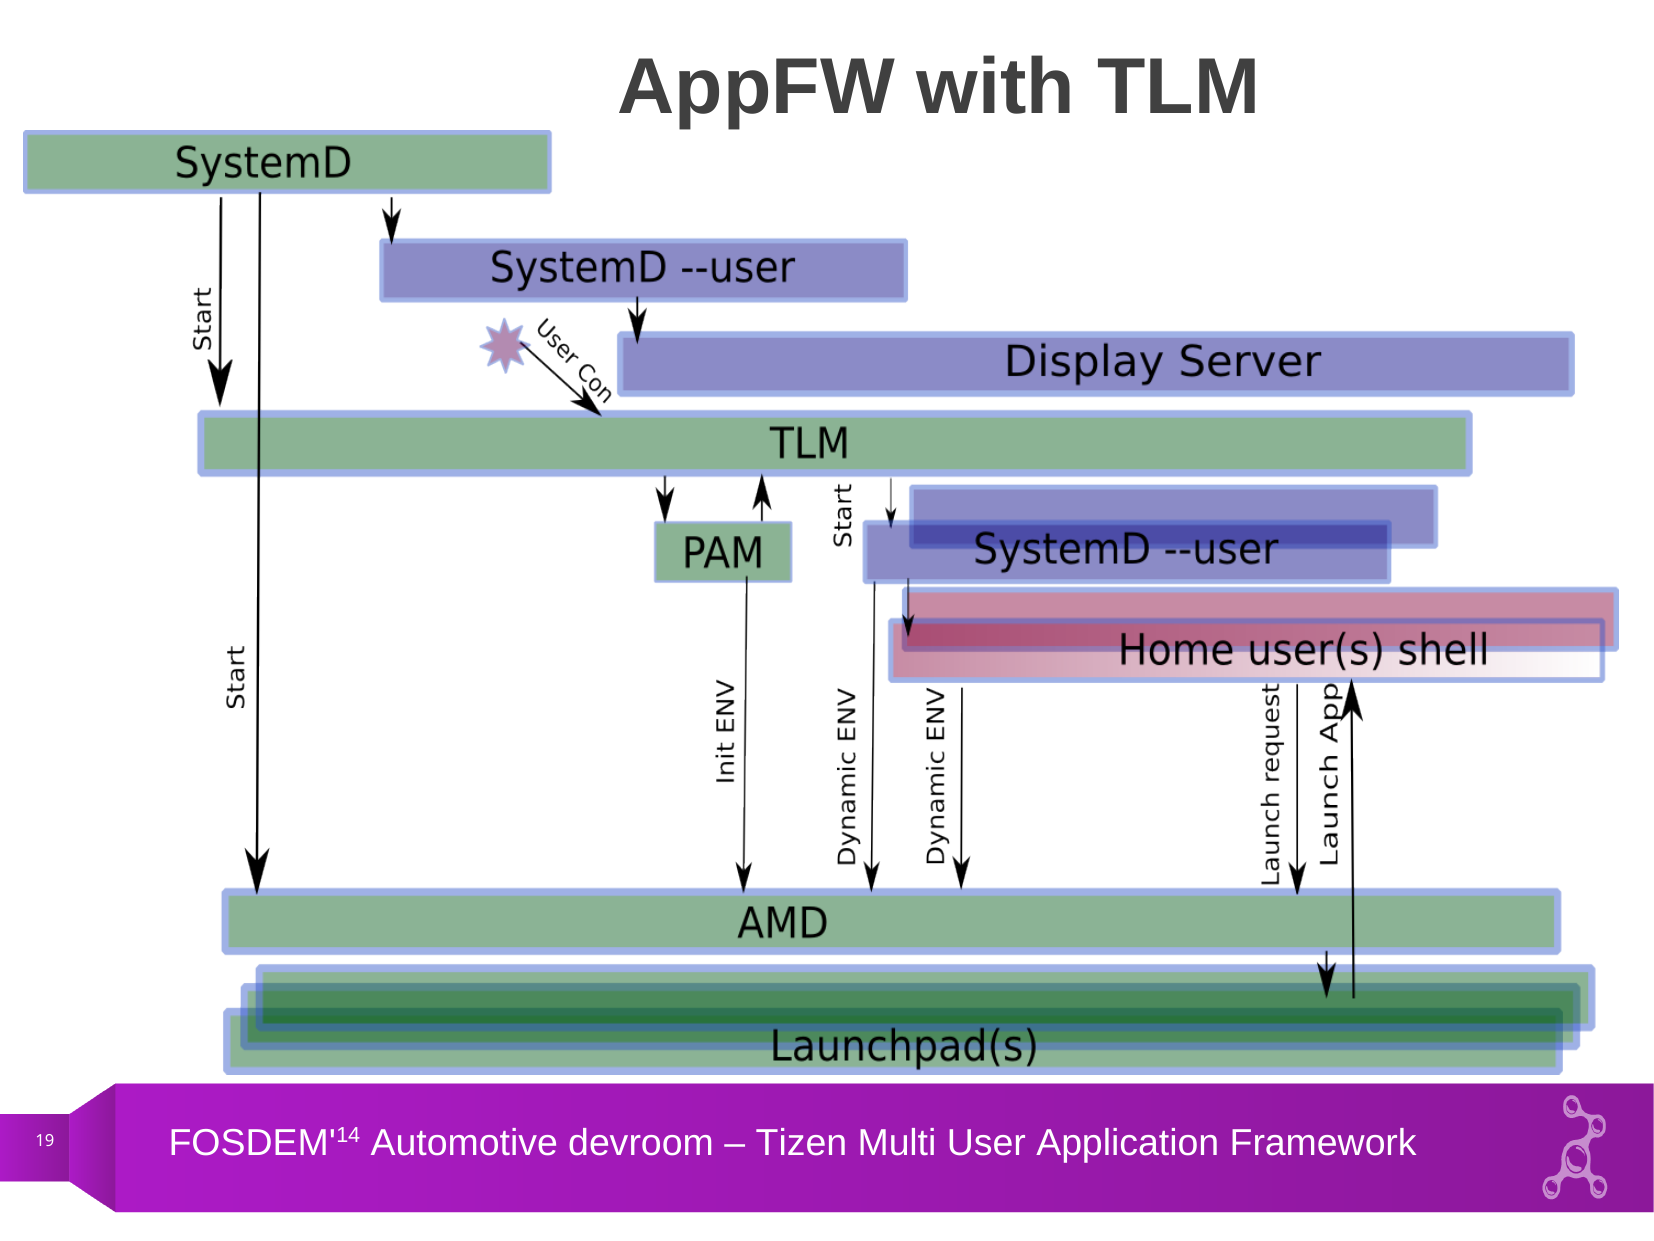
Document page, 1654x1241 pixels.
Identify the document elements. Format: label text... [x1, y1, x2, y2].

picture [0, 0, 1654, 1241]
title AppFW with TLM [195, 34, 1654, 235]
